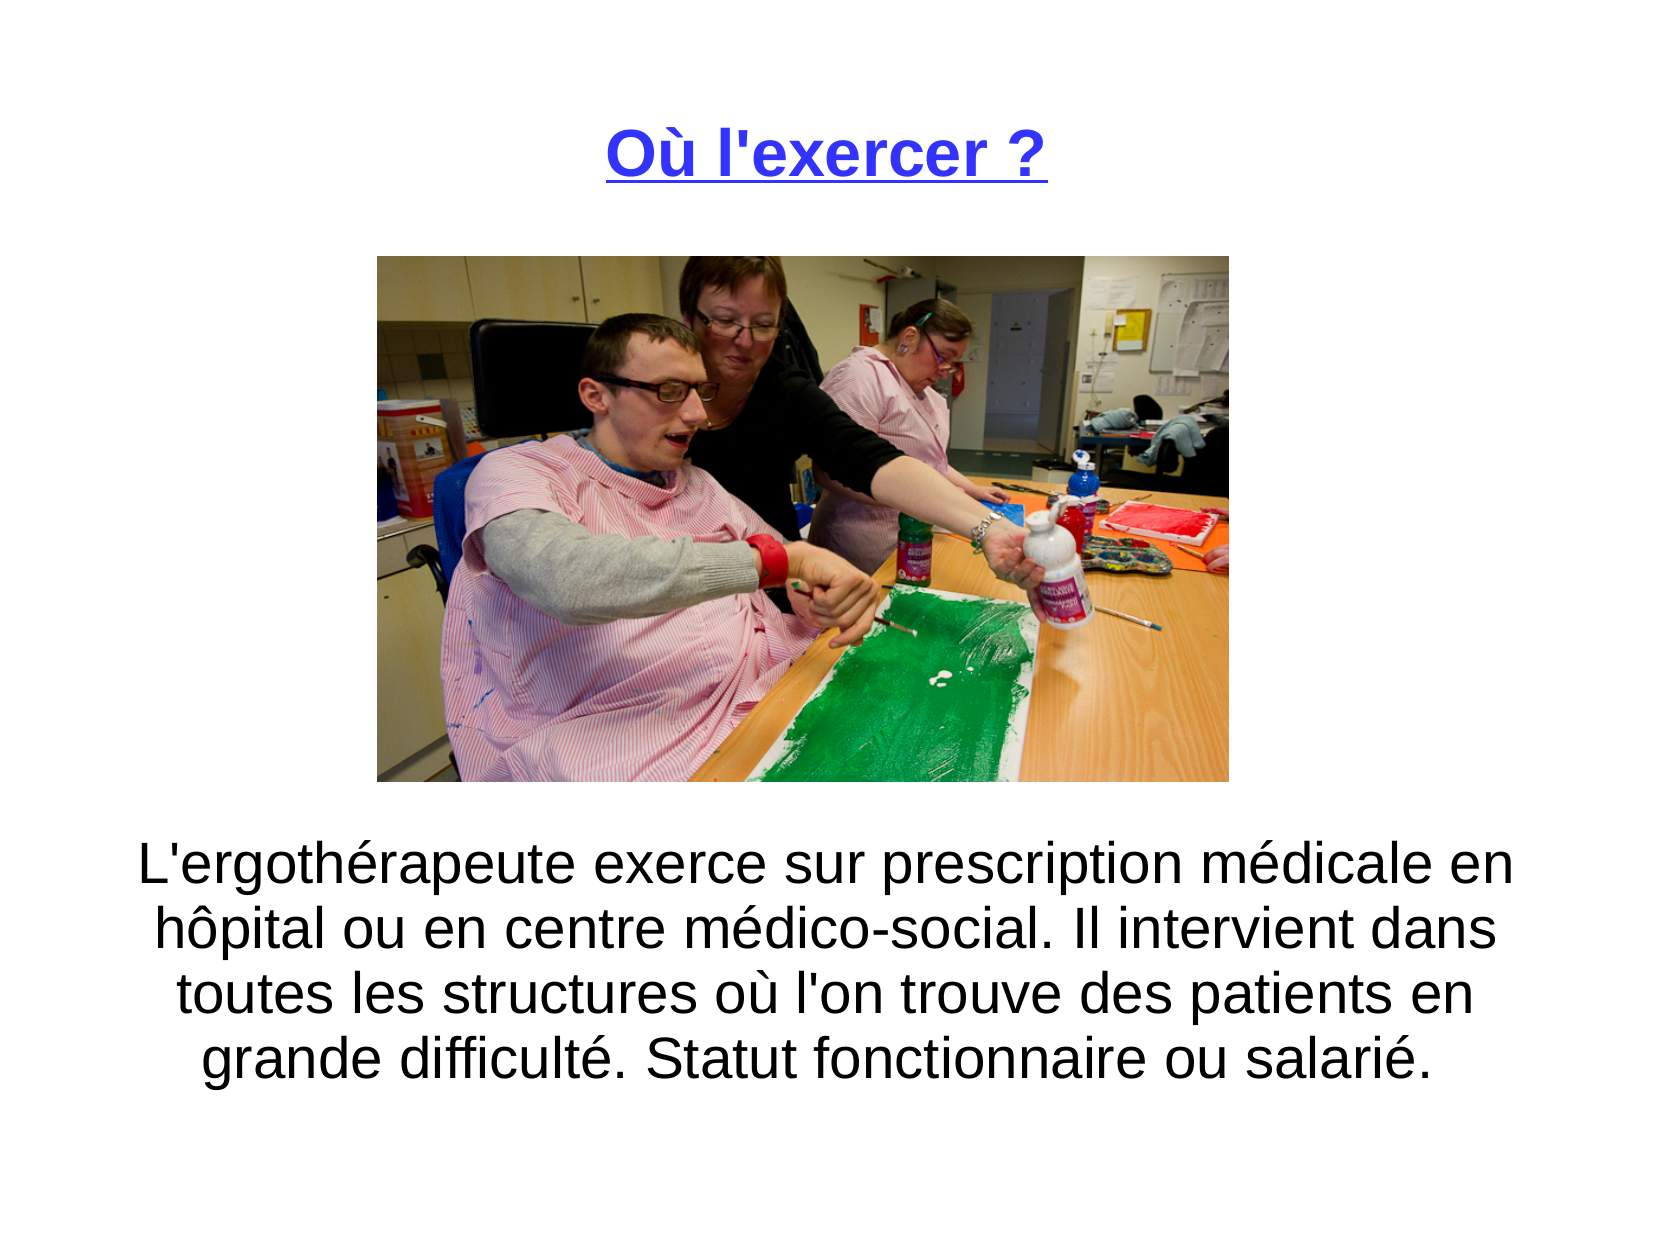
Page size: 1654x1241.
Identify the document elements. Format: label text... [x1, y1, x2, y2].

title Où l'exercer ? [82, 49, 1571, 257]
picture [377, 256, 1229, 782]
subtitle L'ergothérapeute exerce sur prescription médicale en hôpital ou en centre médico-social. Il intervient dans toutes les structures où l'on trouve des patients en grande difficulté. Statut fonctionnaire ou salarié. [82, 290, 1571, 1109]
